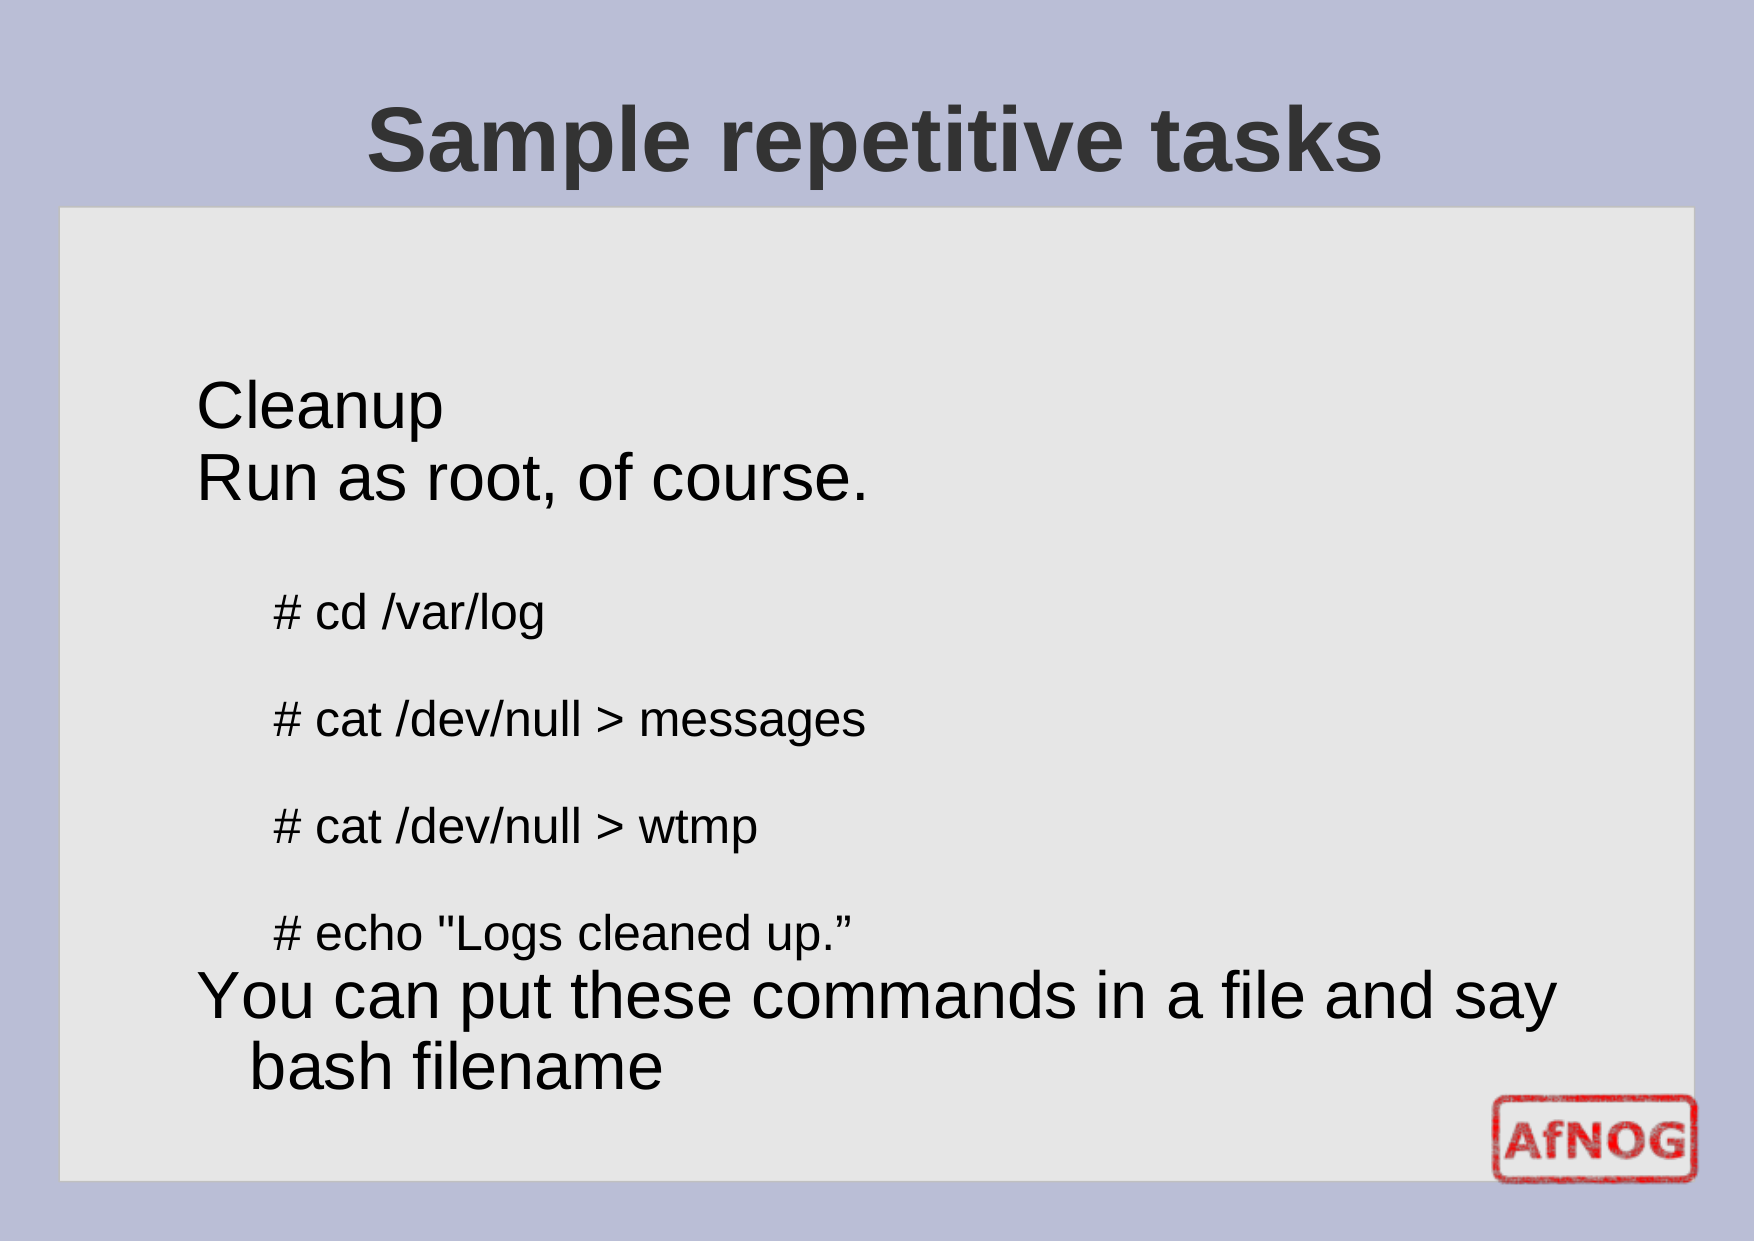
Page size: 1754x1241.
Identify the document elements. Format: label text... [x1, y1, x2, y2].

title Sample repetitive tasks [59, 48, 1695, 236]
picture [1490, 1092, 1701, 1188]
list Cleanup Run as root, of course. # cd /var/log # cat /dev/null > messages # cat /dev/null > wtmp # echo "Logs cleaned up.” You can put these commands in a file and say bash filename [179, 371, 1576, 1158]
